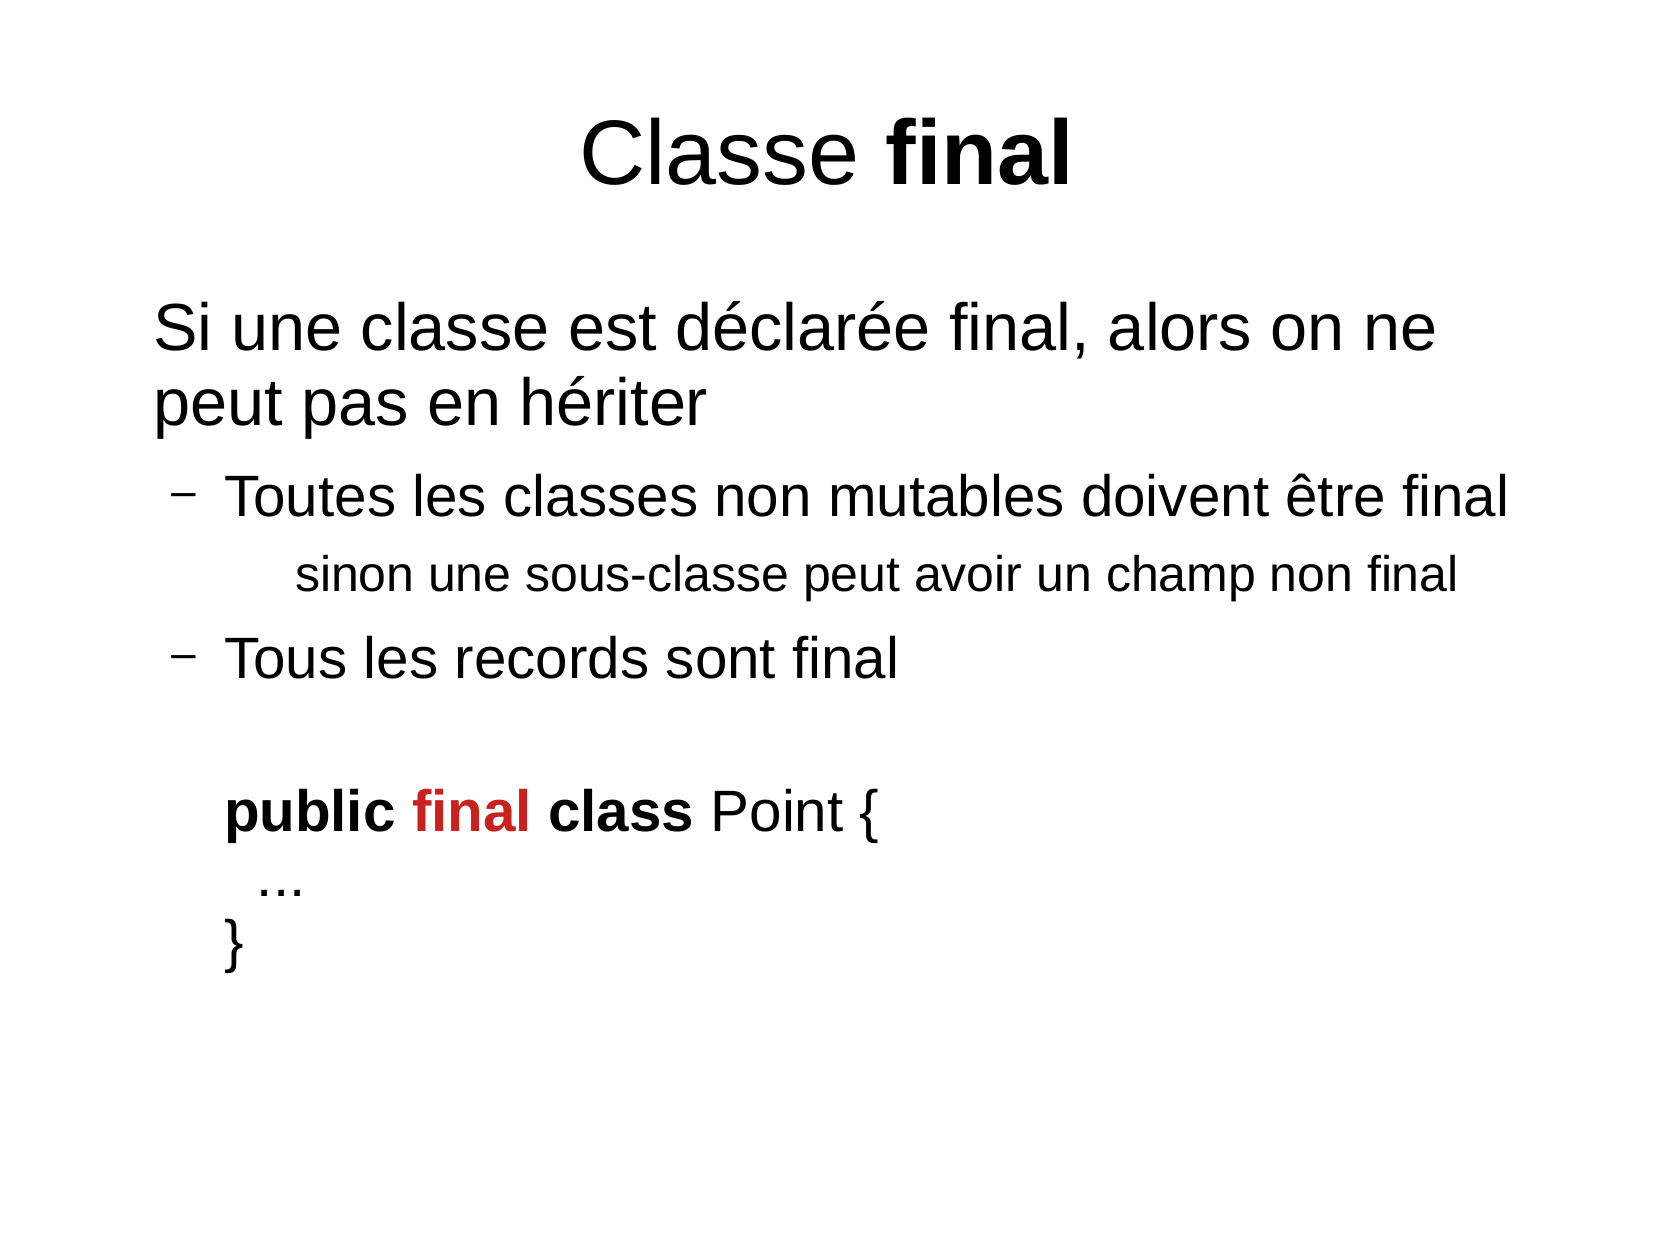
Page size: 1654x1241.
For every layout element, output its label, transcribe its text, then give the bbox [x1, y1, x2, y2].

title Classe final [82, 49, 1571, 257]
list Si une classe est déclarée final, alors on ne peut pas en hériter Toutes les classes non mutables doivent être final sinon une sous-classe peut avoir un champ non final Tous les records sont final public final class Point { ... } [82, 290, 1571, 1010]
